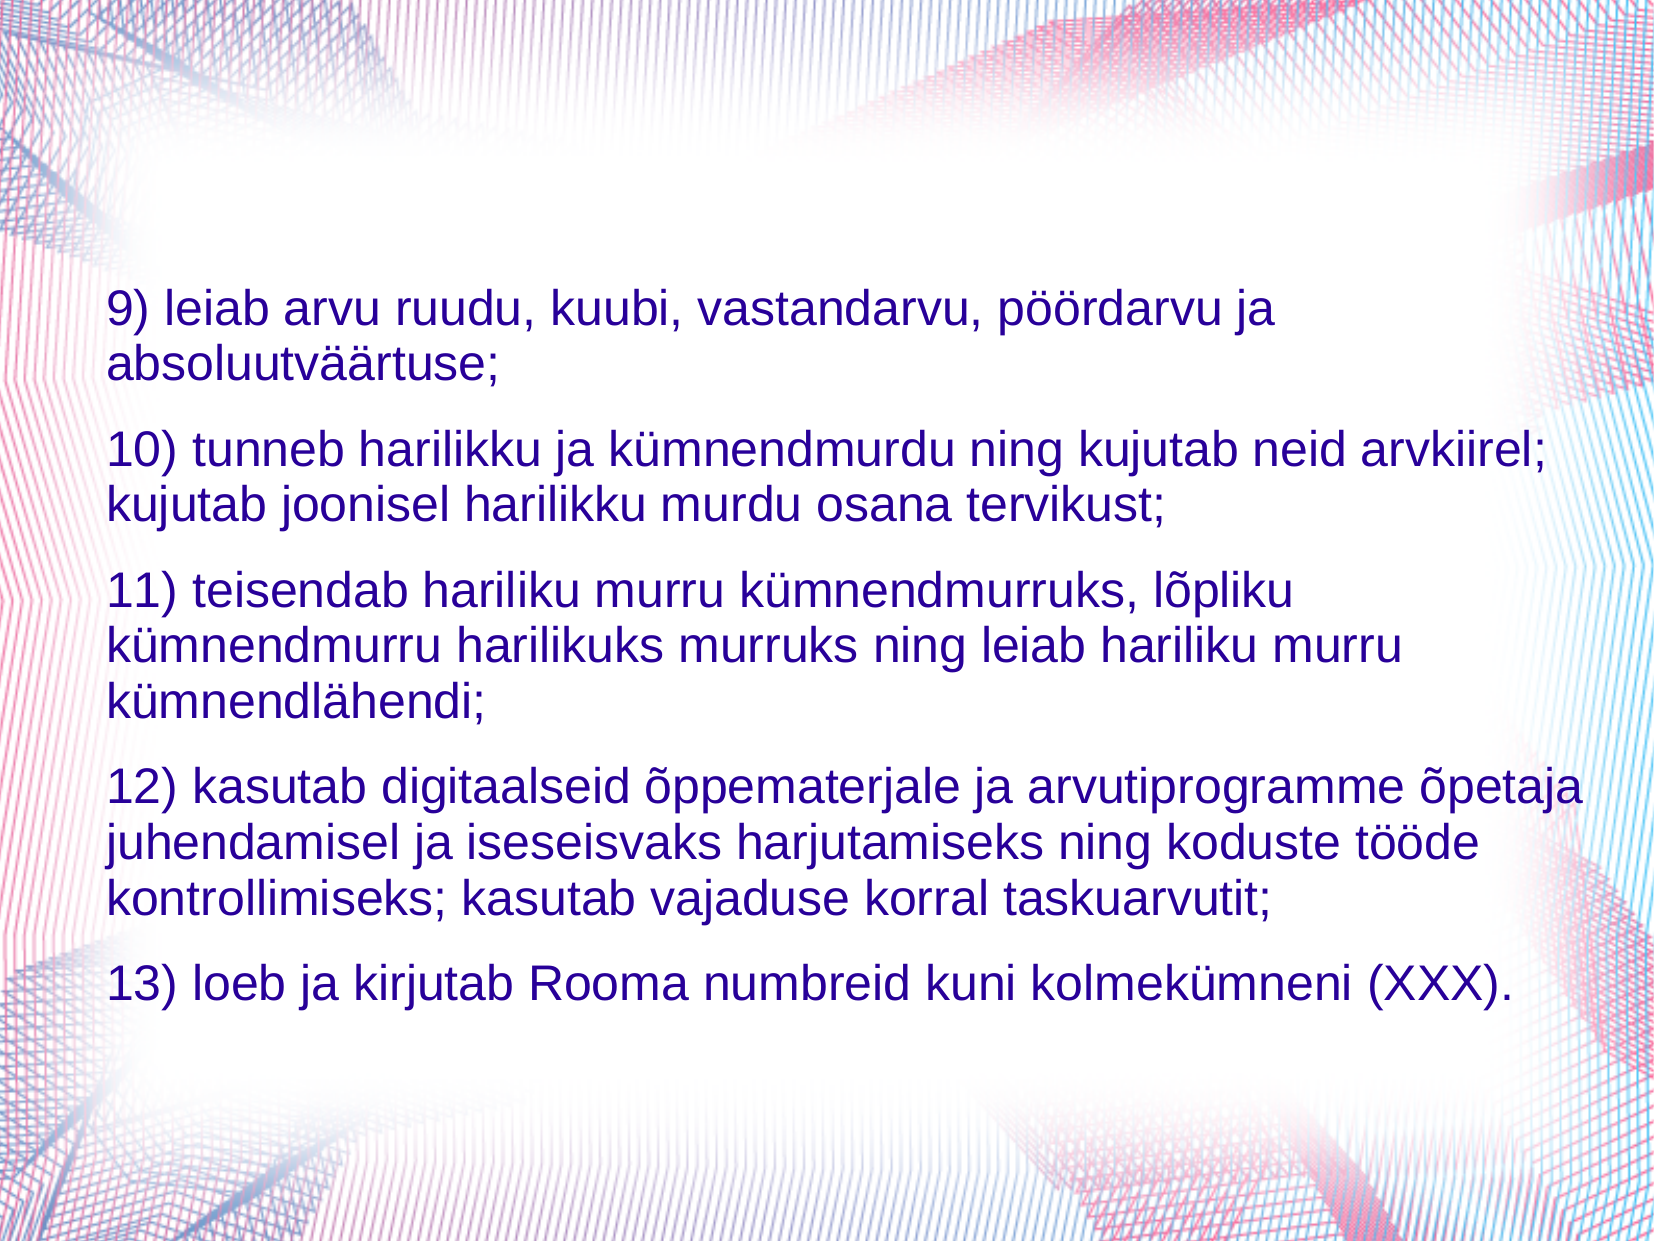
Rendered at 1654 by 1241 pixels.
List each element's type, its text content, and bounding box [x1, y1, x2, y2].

picture [0, 0, 1654, 1241]
list 9) leiab arvu ruudu, kuubi, vastandarvu, pöördarvu ja absoluutväärtuse; 10) tunneb harilikku ja kümnendmurdu ning kujutab neid arvkiirel; kujutab joonisel harilikku murdu osana tervikust; 11) teisendab hariliku murru kümnendmurruks, lõpliku kümnendmurru harilikuks murruks ning leiab hariliku murru kümnendlähendi; 12) kasutab digitaalseid õppematerjale ja arvutiprogramme õpetaja juhendamisel ja iseseisvaks harjutamiseks ning koduste tööde kontrollimiseks; kasutab vajaduse korral taskuarvutit; 13) loeb ja kirjutab Rooma numbreid kuni kolmekümneni (XXX). [106, 279, 1595, 1099]
